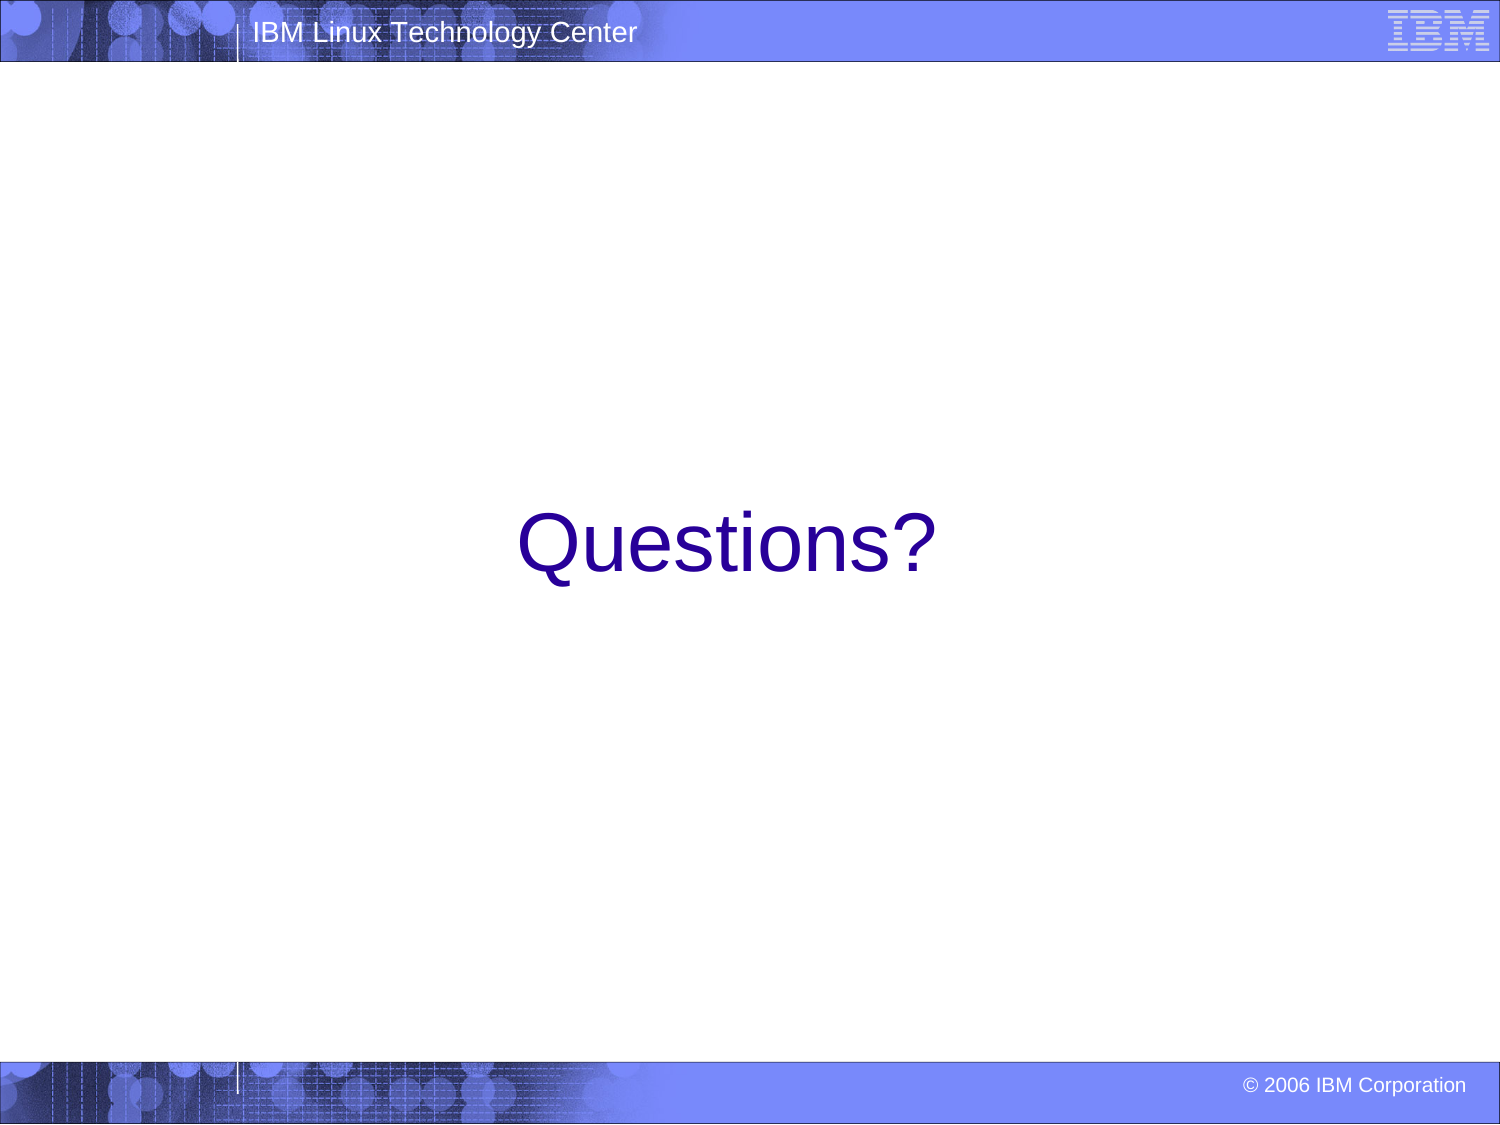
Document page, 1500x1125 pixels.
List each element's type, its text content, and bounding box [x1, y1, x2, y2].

picture [1, 1063, 1499, 1123]
text_box Questions? [516, 490, 988, 584]
picture [1, 1, 1499, 61]
